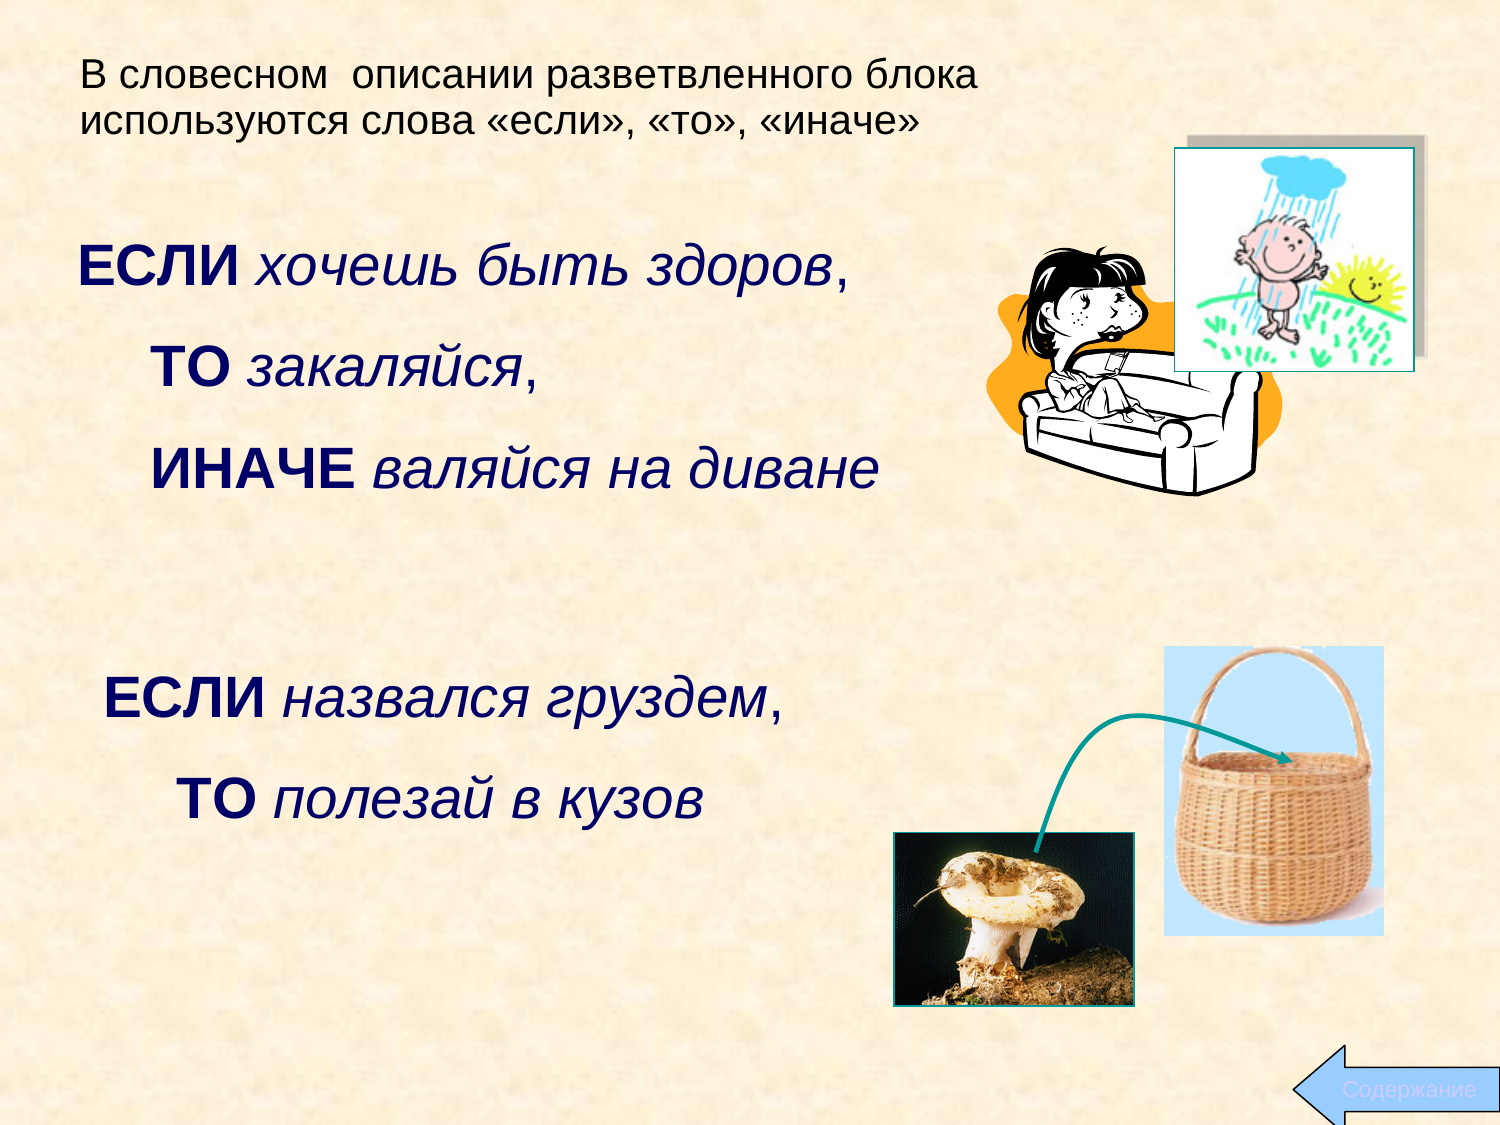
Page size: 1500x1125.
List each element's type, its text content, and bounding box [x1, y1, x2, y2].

text_box В словесном описании разветвленного блока используются слова «если», «то», «иначе» [64, 42, 1093, 152]
text_box ЕСЛИ назвался груздем, ТО полезай в кузов [88, 657, 839, 839]
picture [0, 0, 1500, 1125]
picture [1345, 1112, 1500, 1125]
text_box Содержание [1293, 1045, 1500, 1125]
text_box ЕСЛИ хочешь быть здоров, ТО закаляйся, ИНАЧЕ валяйся на диване [62, 224, 1263, 509]
